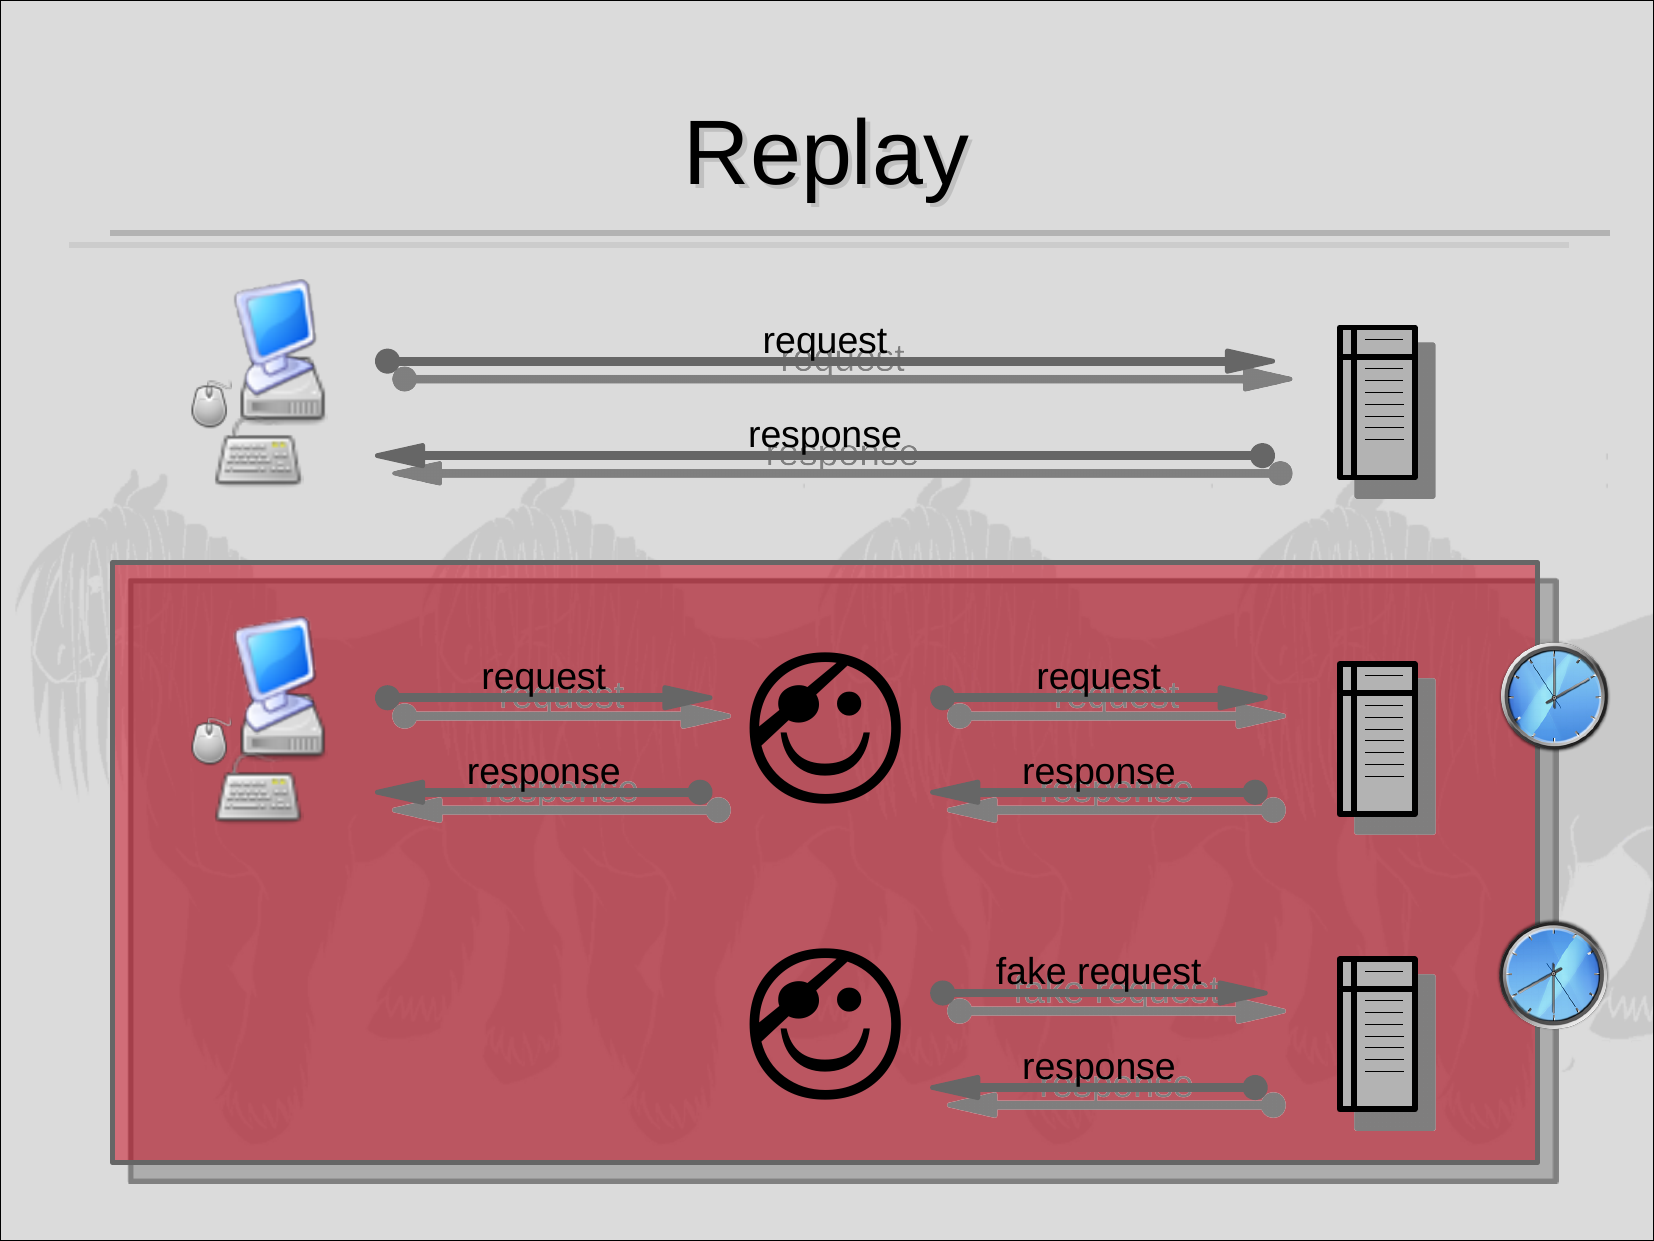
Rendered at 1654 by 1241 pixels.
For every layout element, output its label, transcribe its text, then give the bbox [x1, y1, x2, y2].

text_box  [726, 951, 925, 1166]
text_box  [726, 655, 925, 871]
text_box [1339, 327, 1415, 478]
picture [1494, 915, 1614, 1034]
picture [1494, 637, 1613, 756]
picture [184, 616, 336, 830]
text_box [112, 562, 1538, 1163]
title Replay [82, 49, 1571, 257]
picture [184, 279, 336, 493]
